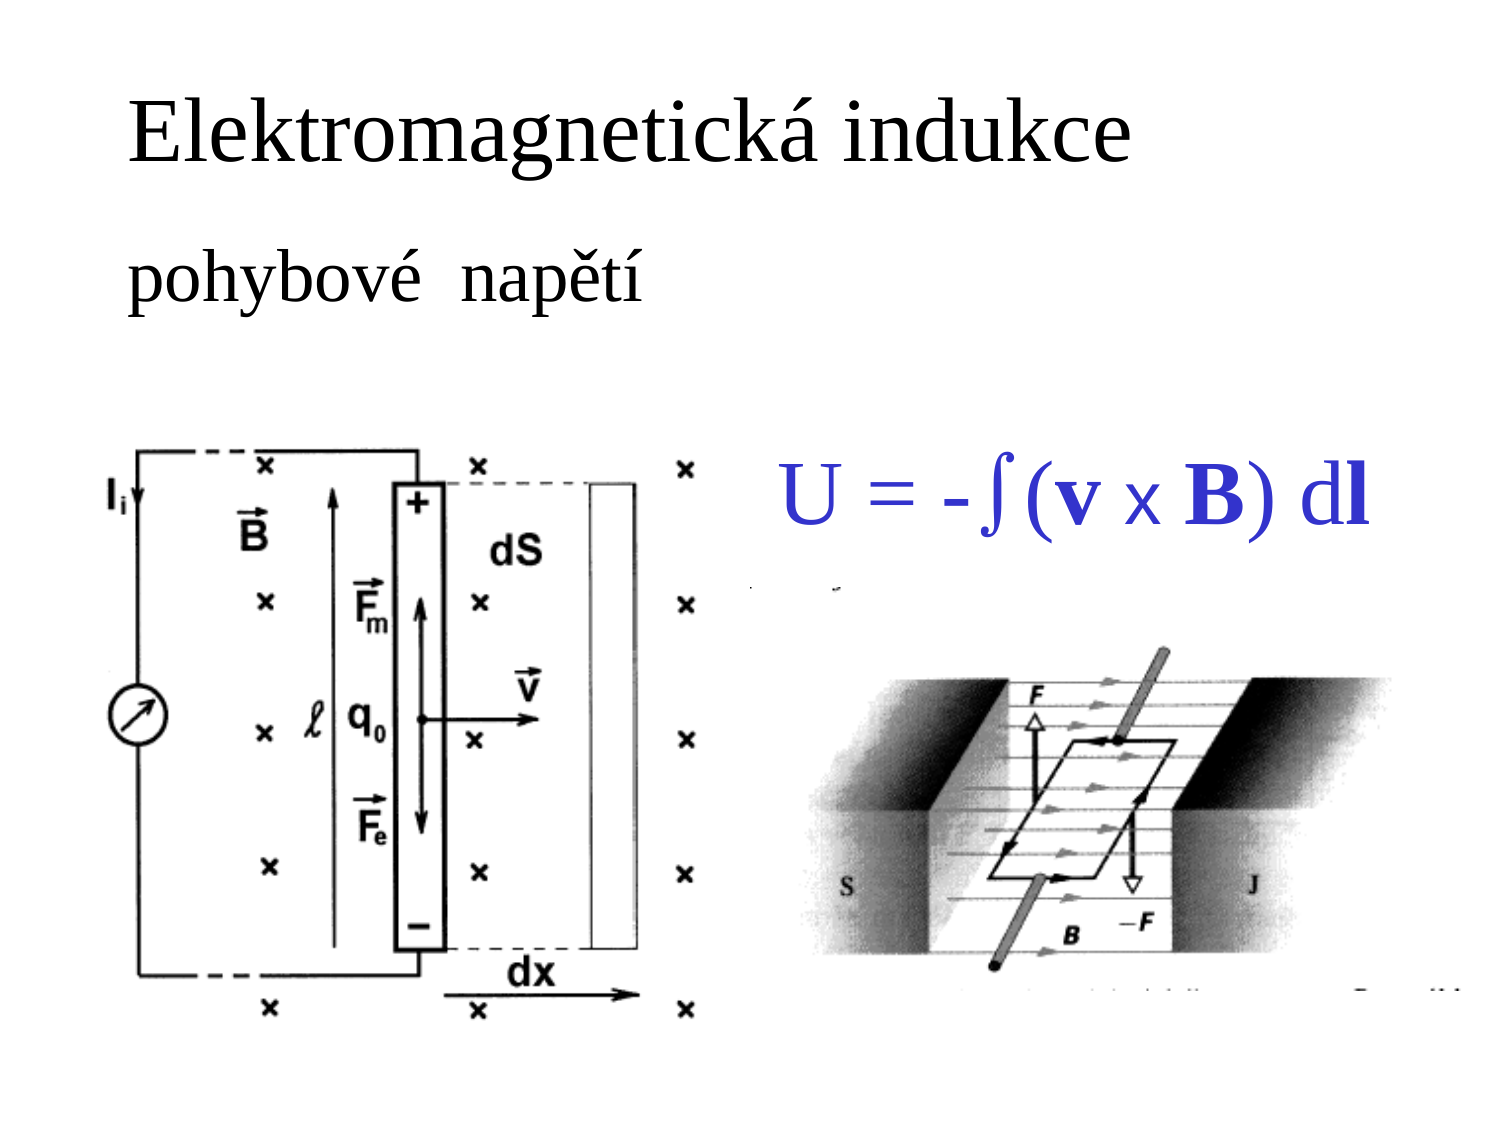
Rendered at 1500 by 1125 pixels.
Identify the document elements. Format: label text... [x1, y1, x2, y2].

text_box Elektromagnetická indukce pohybové napětí [112, 62, 1426, 325]
text_box U = -(v x B) dl [762, 424, 1413, 551]
picture [87, 437, 738, 1030]
picture [750, 587, 1463, 991]
